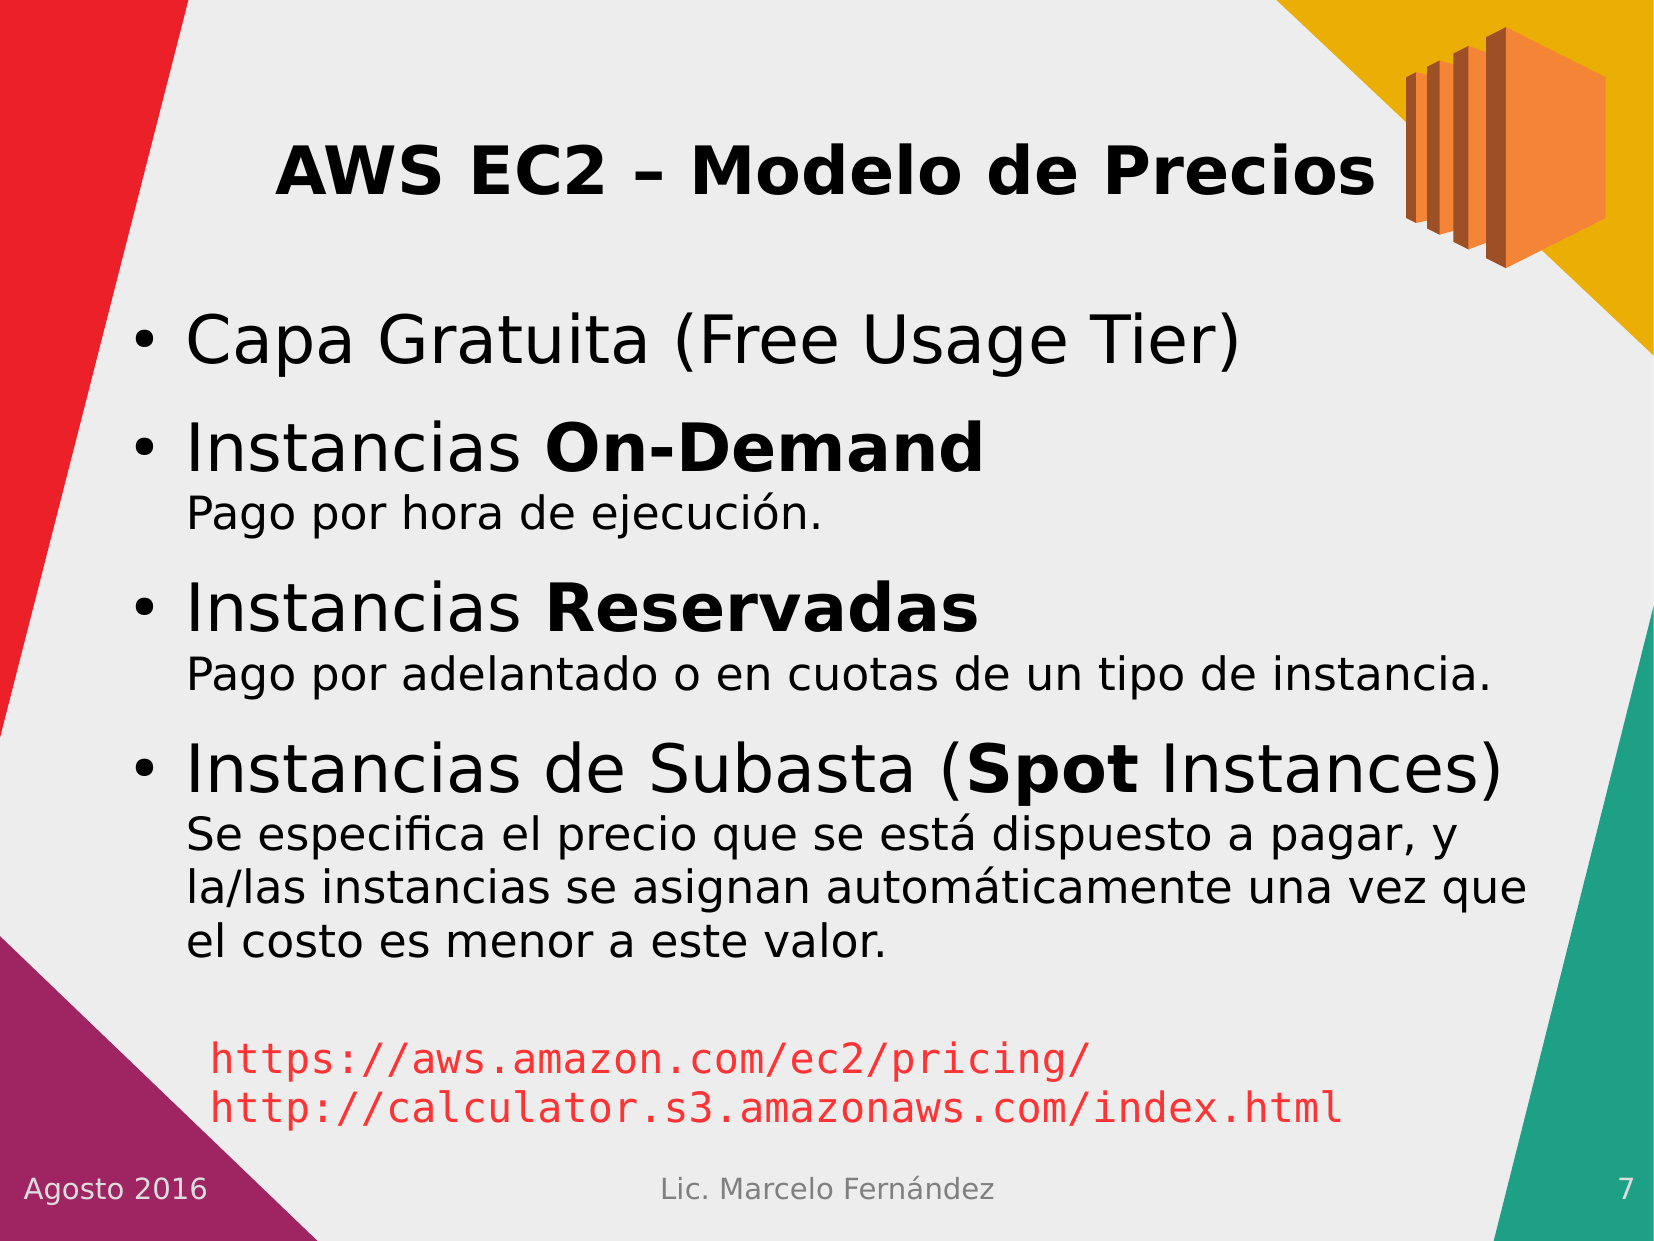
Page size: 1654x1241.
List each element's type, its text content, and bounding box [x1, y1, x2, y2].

text_box https://aws.amazon.com/ec2/pricing/ http://calculator.s3.amazonaws.com/index.html [124, 1027, 1530, 1140]
title AWS EC2 – Modelo de Precios [114, 73, 1358, 271]
picture [1358, 0, 1654, 296]
list Capa Gratuita (Free Usage Tier) Instancias On-Demand Pago por hora de ejecución. Instancias Reservadas Pago por adelantado o en cuotas de un tipo de instancia. Instancias de Subasta (Spot Instances) Se especifica el precio que se está dispuesto a pagar, y la/las instancias se asignan automáticamente una vez que el costo es menor a este valor. [114, 302, 1539, 1033]
